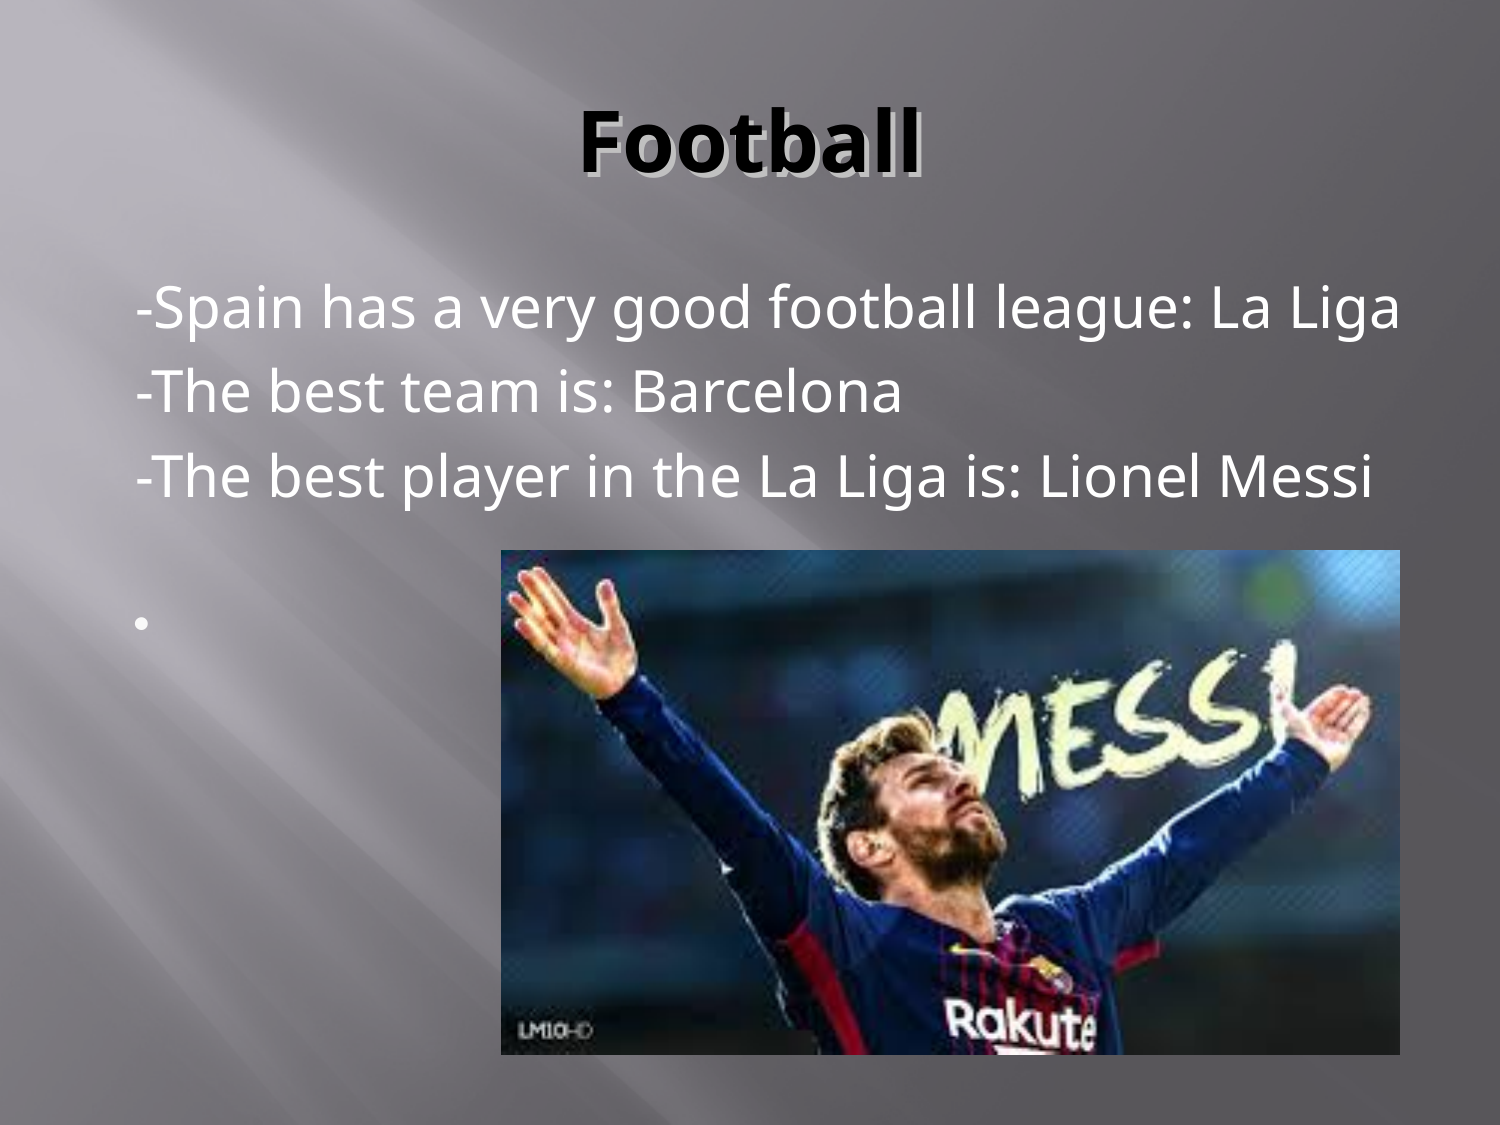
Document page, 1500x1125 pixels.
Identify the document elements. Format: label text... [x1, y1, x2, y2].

picture [501, 550, 1400, 1055]
title Football [75, 45, 1426, 233]
list -Spain has a very good football league: La Liga -The best team is: Barcelona -The best player in the La Liga is: Lionel Messi [75, 262, 1426, 1036]
